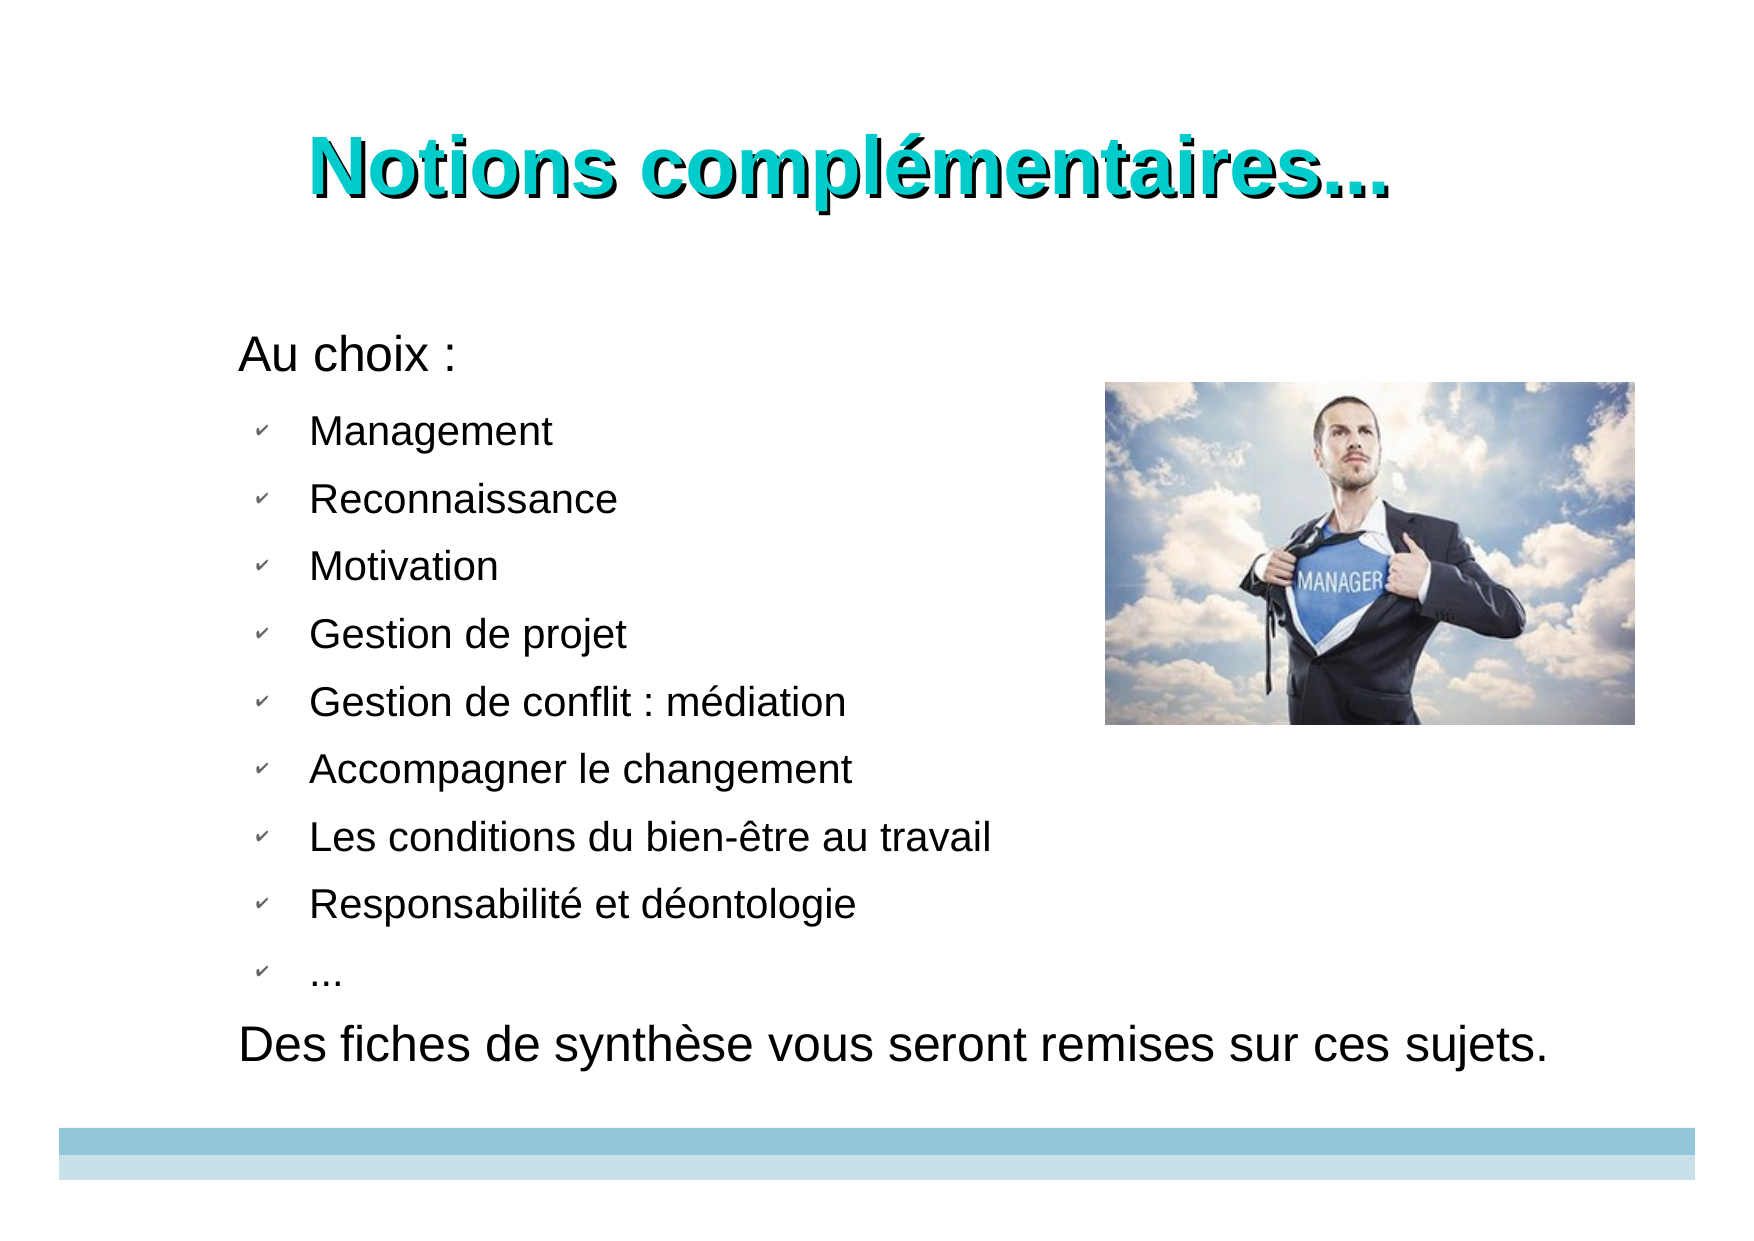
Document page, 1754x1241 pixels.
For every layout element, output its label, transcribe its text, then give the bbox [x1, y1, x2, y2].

title Notions complémentaires... [148, 72, 1621, 260]
picture [1105, 382, 1635, 725]
list Au choix : Management Reconnaissance Motivation Gestion de projet Gestion de conflit : médiation Accompagner le changement Les conditions du bien-être au travail Responsabilité et déontologie ... Des fiches de synthèse vous seront remises sur ces sujets. [167, 243, 1603, 1163]
